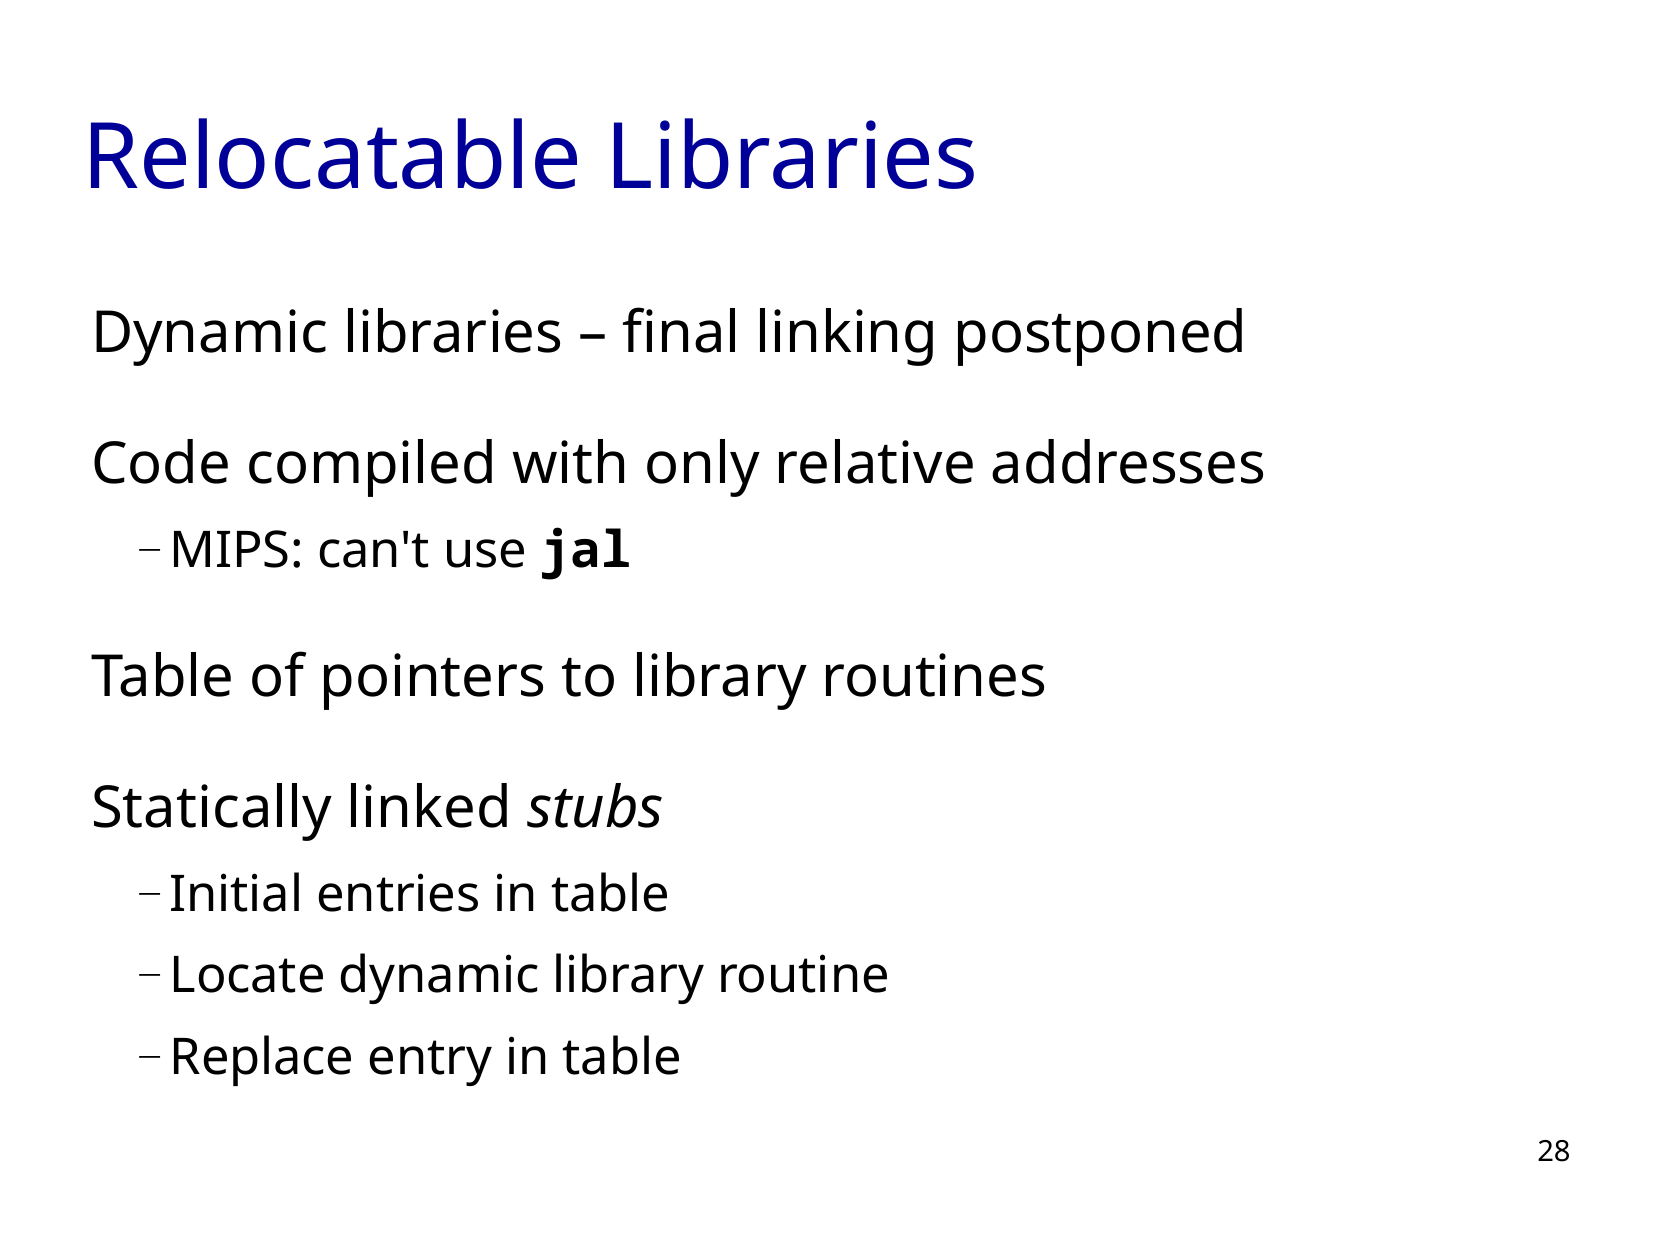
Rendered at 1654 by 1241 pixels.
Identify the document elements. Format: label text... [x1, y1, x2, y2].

title Relocatable Libraries [82, 49, 1571, 257]
list Dynamic libraries – final linking postponed Code compiled with only relative addresses MIPS: can't use jal Table of pointers to library routines Statically linked stubs Initial entries in table Locate dynamic library routine Replace entry in table [60, 290, 1571, 1096]
